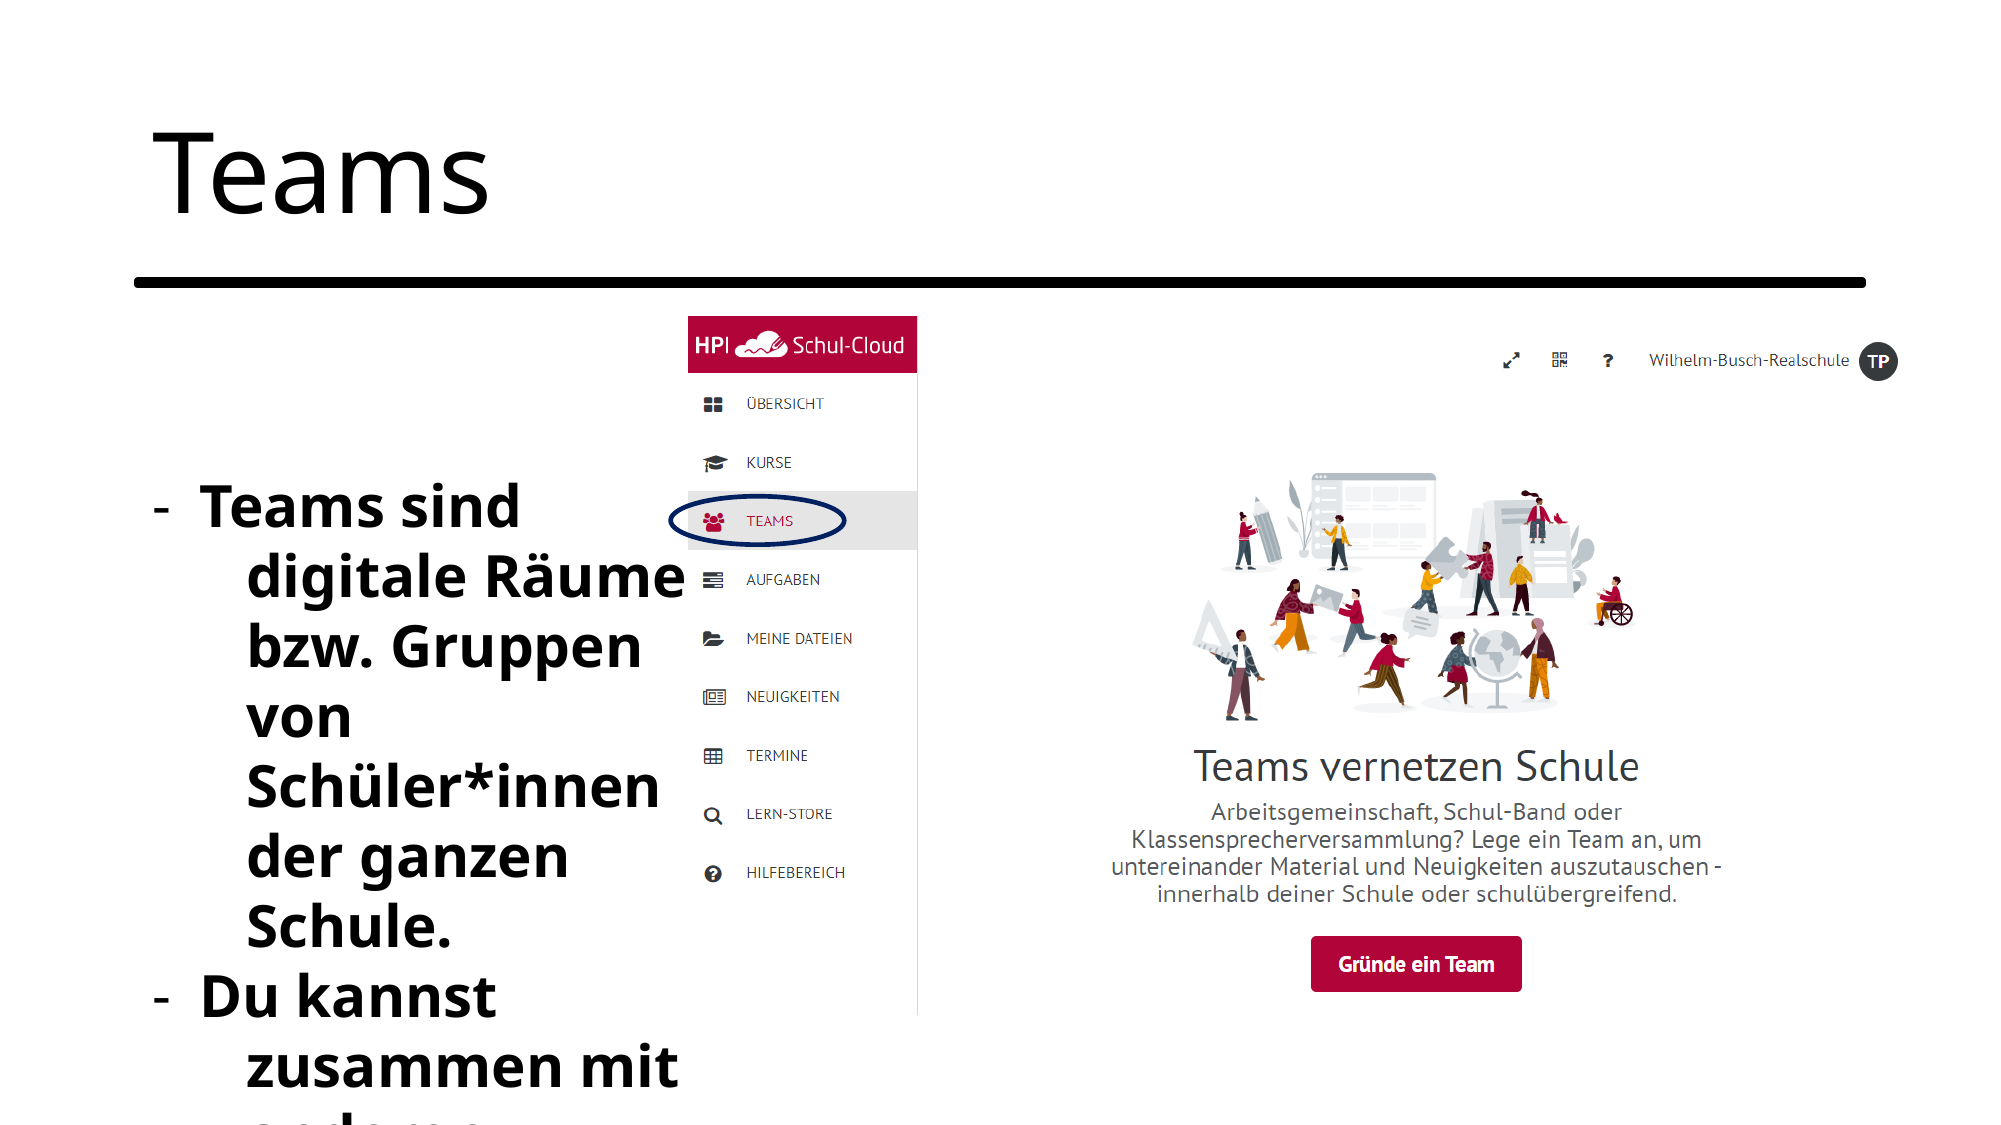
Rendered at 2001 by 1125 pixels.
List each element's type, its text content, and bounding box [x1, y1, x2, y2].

title Teams [137, 59, 1863, 278]
text_box Teams sind digitale Räume bzw. Gruppen von Schüler*innen der ganzen Schule. Du kannst zusammen mit anderen Schüler*innen Teams gründen. [137, 461, 688, 831]
picture [688, 316, 1912, 1015]
picture [688, 499, 841, 542]
